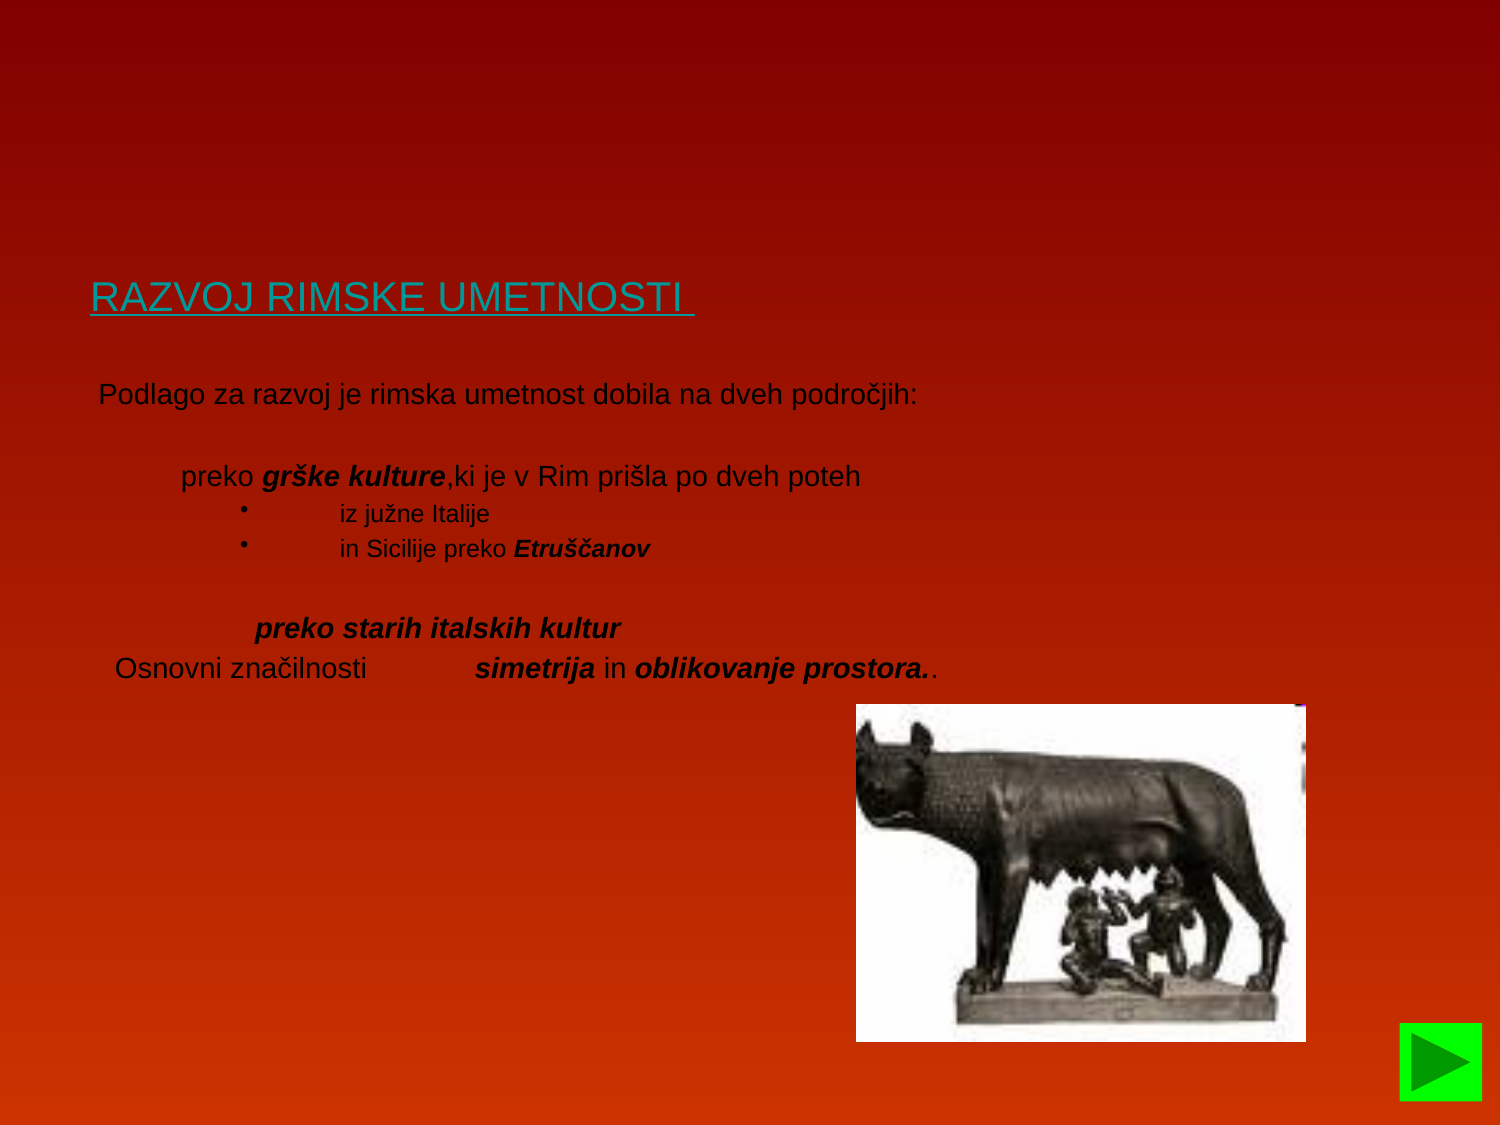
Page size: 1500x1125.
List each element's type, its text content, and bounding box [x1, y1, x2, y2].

text_box [1399, 1023, 1483, 1102]
list RAZVOJ RIMSKE UMETNOSTI Podlago za razvoj je rimska umetnost dobila na dveh področjih: preko grške kulture,ki je v Rim prišla po dveh poteh iz južne Italije in Sicilije preko Etruščanov preko starih italskih kultur Osnovni značilnosti simetrija in oblikovanje prostora.. [75, 262, 1425, 1005]
picture [856, 704, 1306, 1042]
